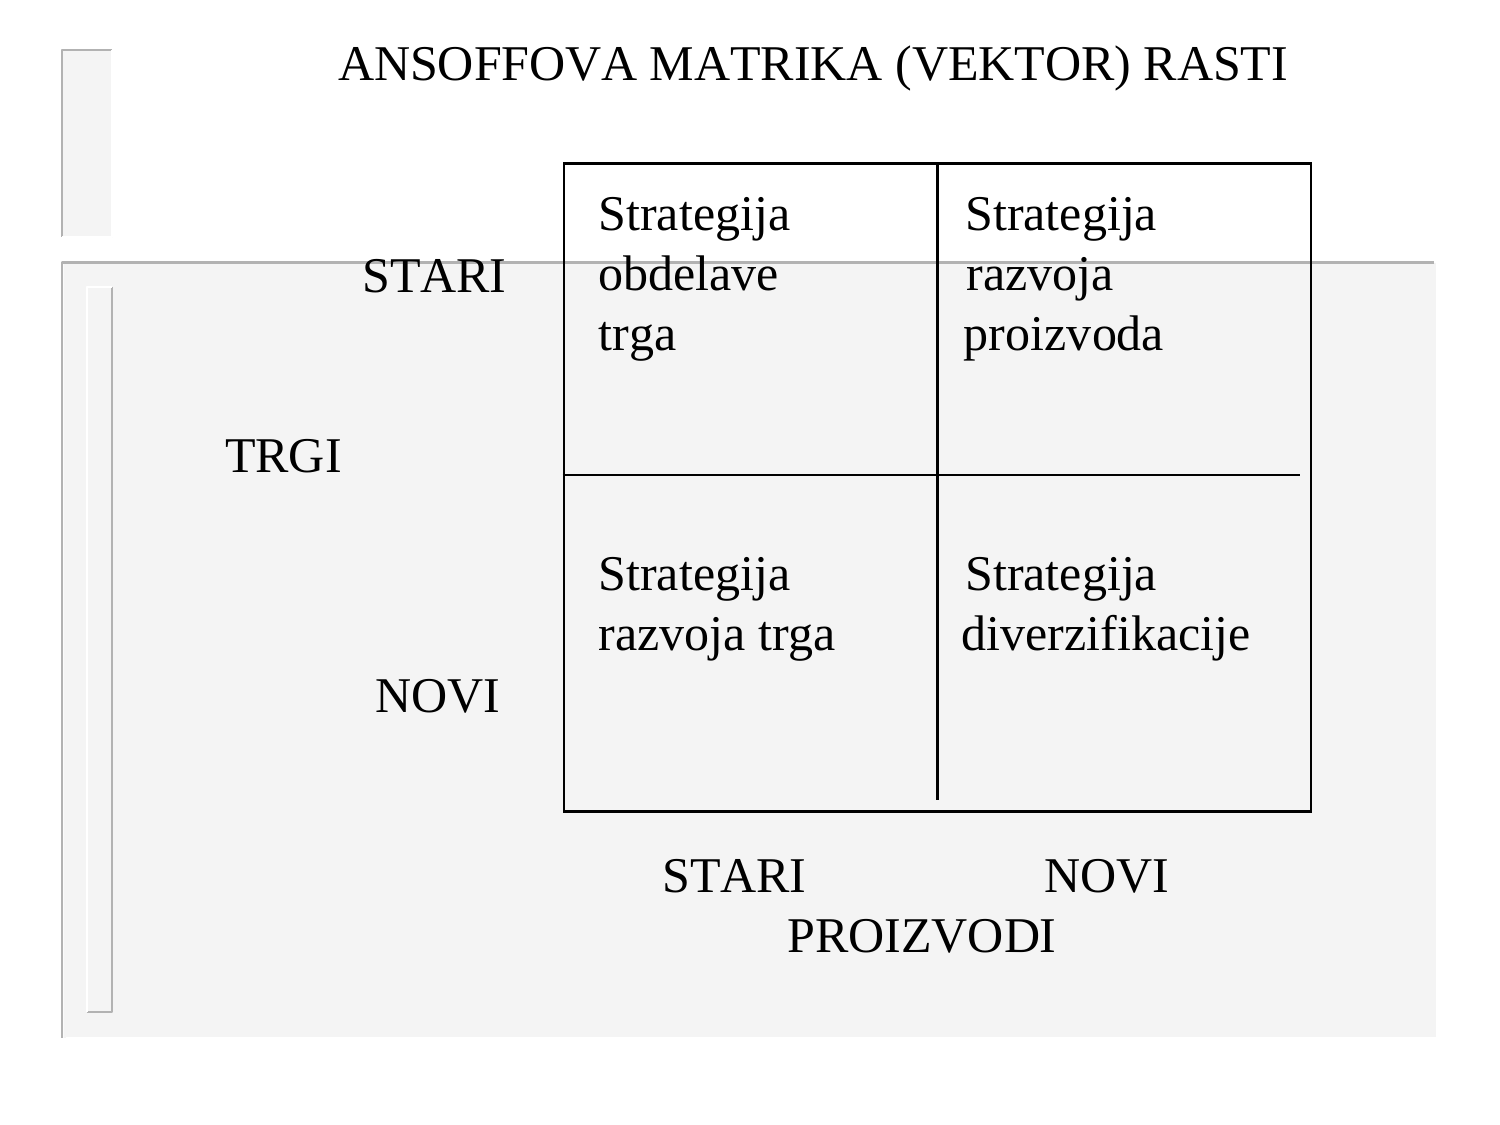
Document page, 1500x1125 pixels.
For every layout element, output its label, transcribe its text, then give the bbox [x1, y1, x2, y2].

text_box ANSOFFOVA MATRIKA (VEKTOR) RASTI [323, 22, 1304, 98]
text_box STARI TRGI NOVI STARI NOVI PROIZVODI [210, 234, 1185, 971]
text_box Strategija Strategija obdelave razvoja trga proizvoda Strategija Strategija razvoja trga diverzifikacije [583, 172, 1280, 668]
